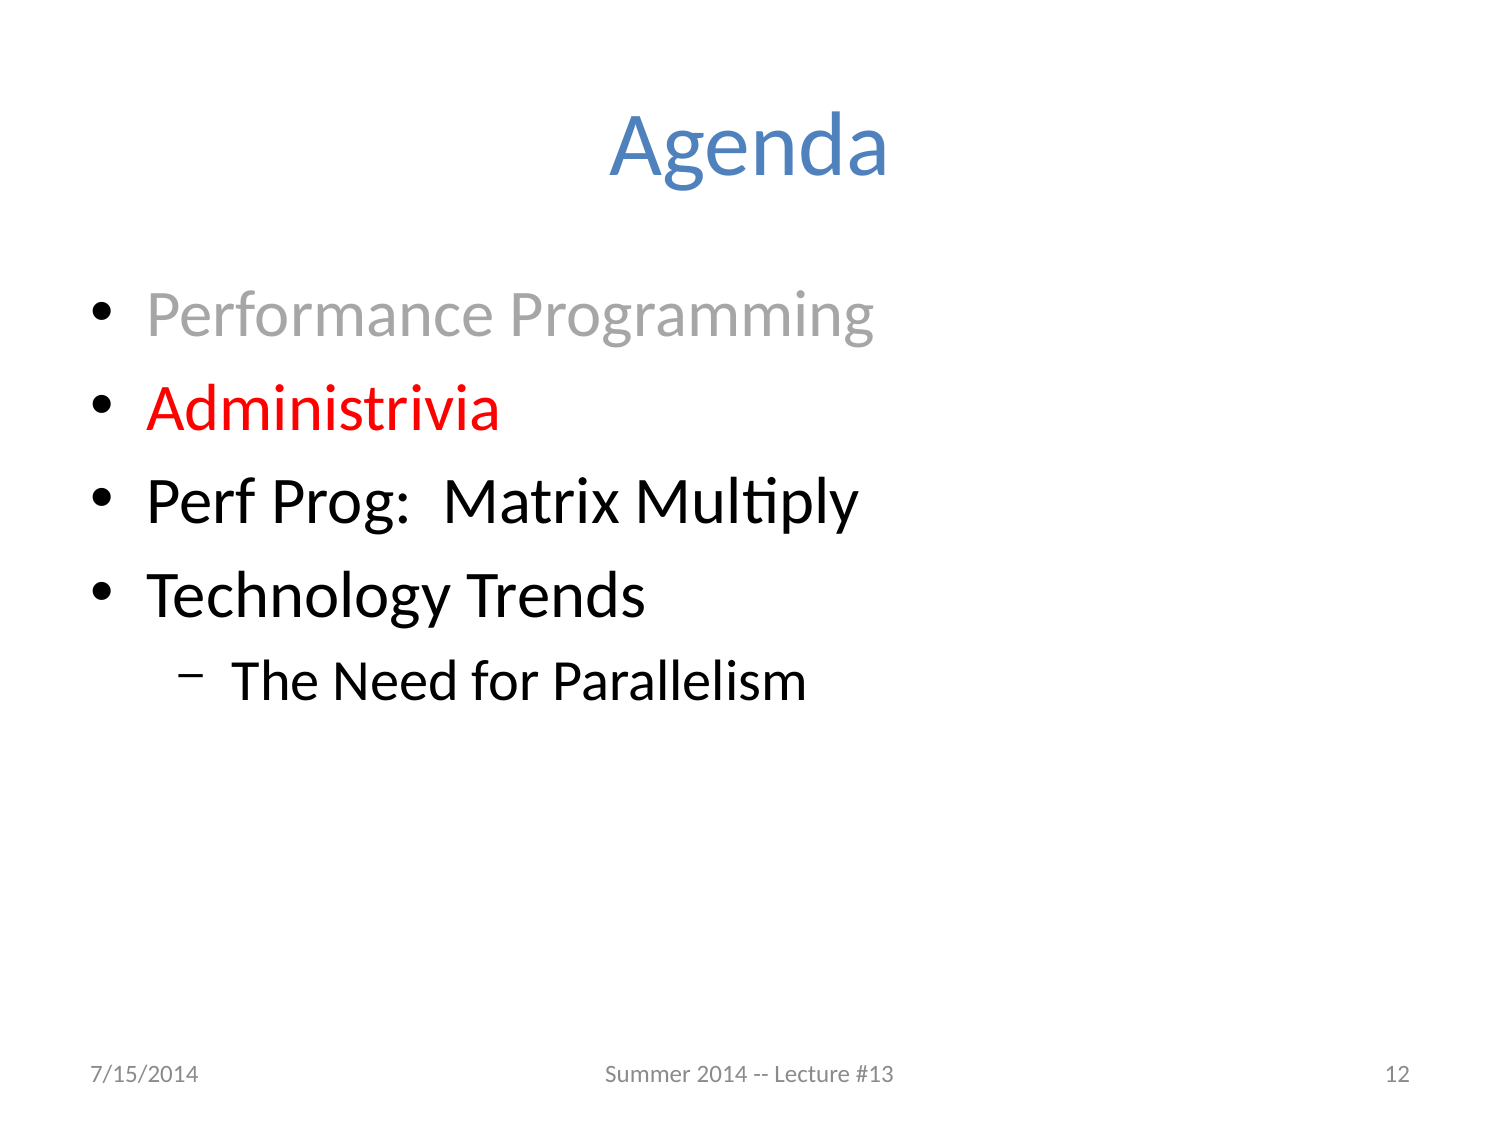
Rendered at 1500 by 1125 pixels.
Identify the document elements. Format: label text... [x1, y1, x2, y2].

slide_number <number> [1074, 1042, 1425, 1103]
slide_number 7/15/2014 [75, 1042, 425, 1103]
list Performance Programming Administrivia Perf Prog: Matrix Multiply Technology Trends The Need for Parallelism [75, 262, 1425, 1073]
title Agenda [75, 45, 1425, 233]
footer Summer 2014 -- Lecture #13 [512, 1042, 988, 1103]
